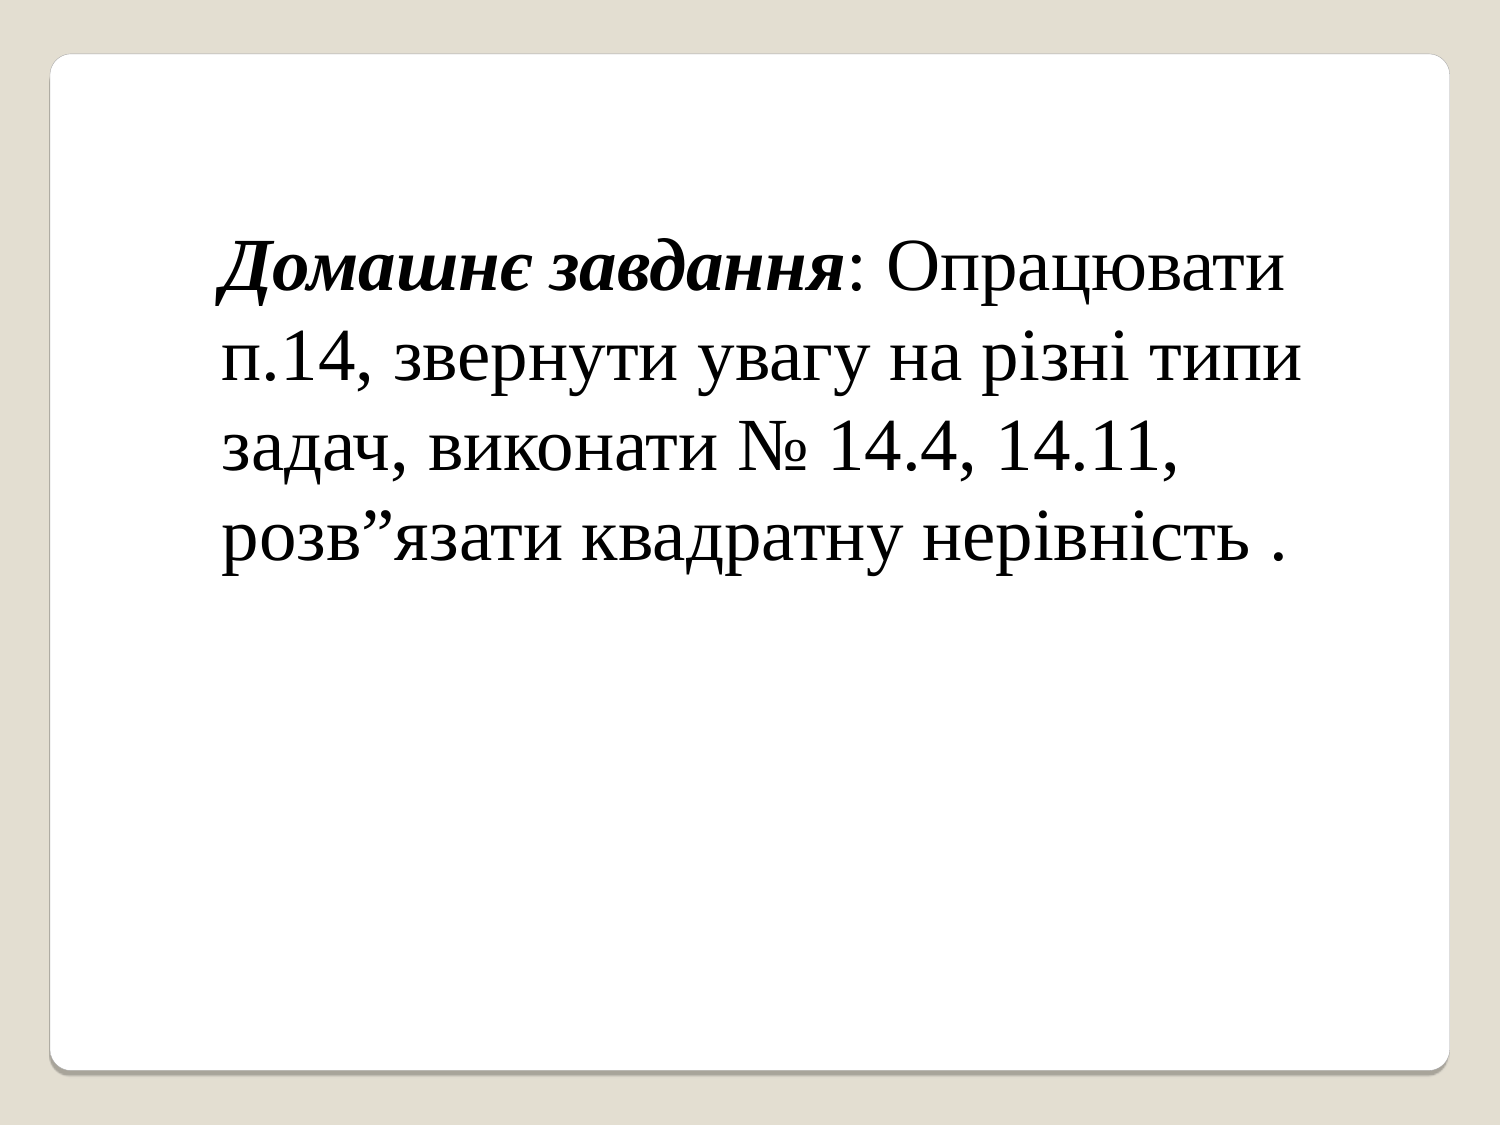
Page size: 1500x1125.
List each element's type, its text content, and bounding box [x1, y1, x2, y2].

text_box Домашнє завдання: Опрацювати п.14, звернути увагу на різні типи задач, виконати № 14.4, 14.11, розв”язати квадратну нерівність . [206, 208, 1353, 587]
